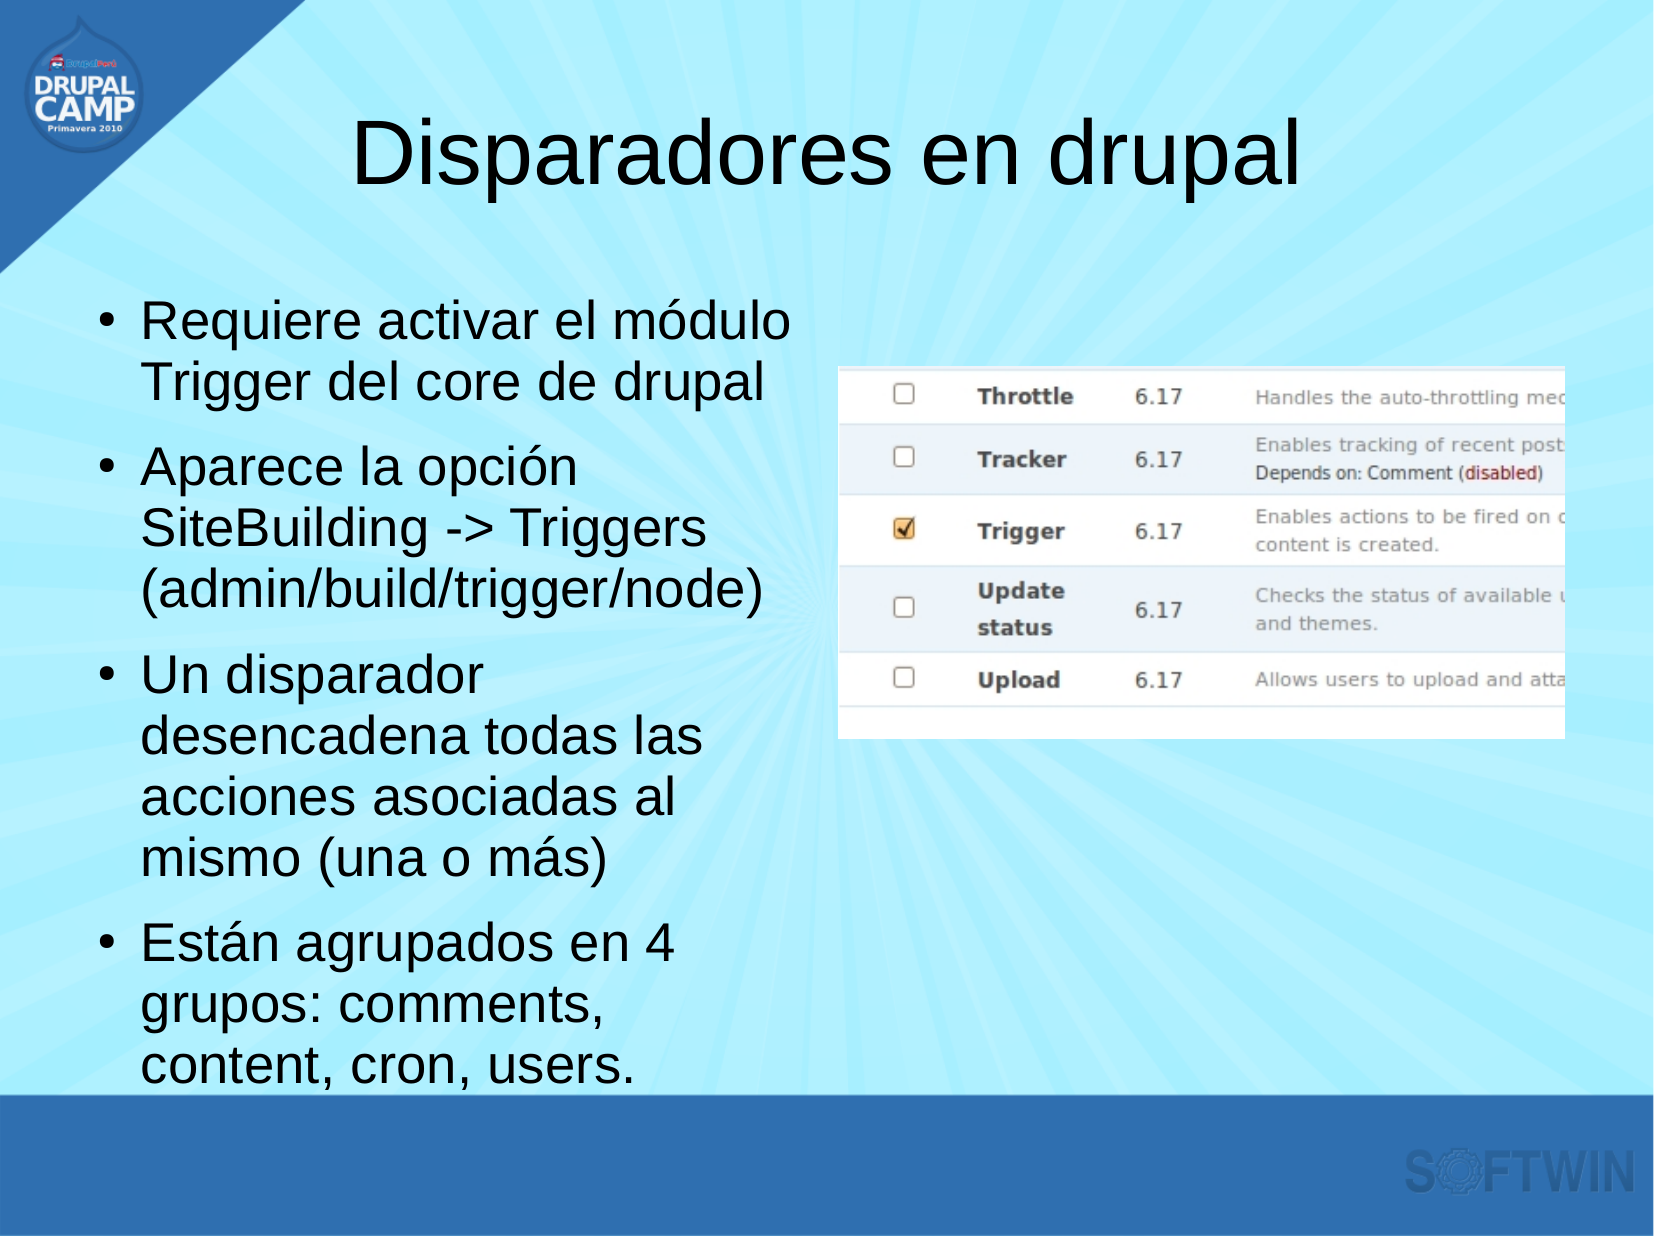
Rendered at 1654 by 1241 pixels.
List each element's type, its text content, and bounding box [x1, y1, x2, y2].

list Requiere activar el módulo Trigger del core de drupal Aparece la opción SiteBuilding -> Triggers (admin/build/trigger/node) Un disparador desencadena todas las acciones asociadas al mismo (una o más) Están agrupados en 4 grupos: comments, content, cron, users. [82, 290, 809, 1109]
title Disparadores en drupal [82, 56, 1571, 250]
picture [0, 0, 1654, 1236]
